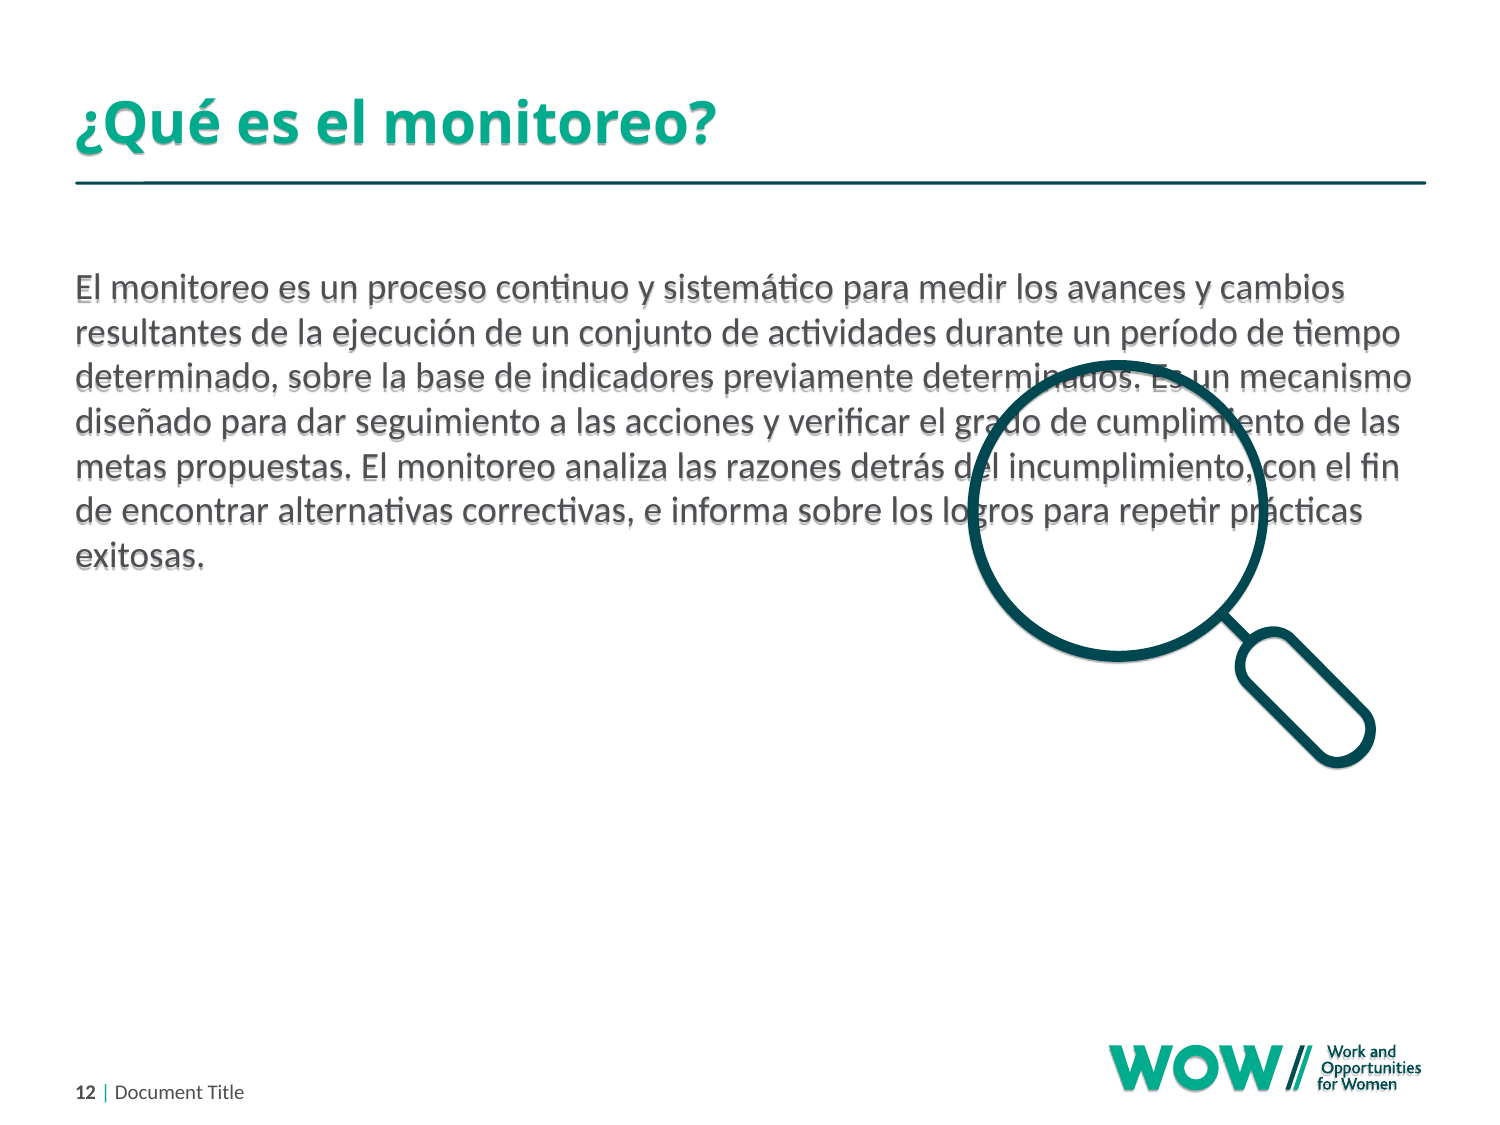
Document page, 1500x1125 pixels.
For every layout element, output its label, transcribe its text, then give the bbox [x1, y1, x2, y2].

text_box 12 | Document Title [75, 1045, 426, 1106]
list El monitoreo es un proceso continuo y sistemático para medir los avances y cambios resultantes de la ejecución de un conjunto de actividades durante un período de tiempo determinado, sobre la base de indicadores previamente determinados. Es un mecanismo diseñado para dar seguimiento a las acciones y verificar el grado de cumplimiento de las metas propuestas. El monitoreo analiza las razones detrás del incumplimiento, con el fin de encontrar alternativas correctivas, e informa sobre los logros para repetir prácticas exitosas. [75, 262, 917, 929]
picture [921, 310, 1426, 815]
title ¿Qué es el monitoreo? [75, 41, 1424, 156]
